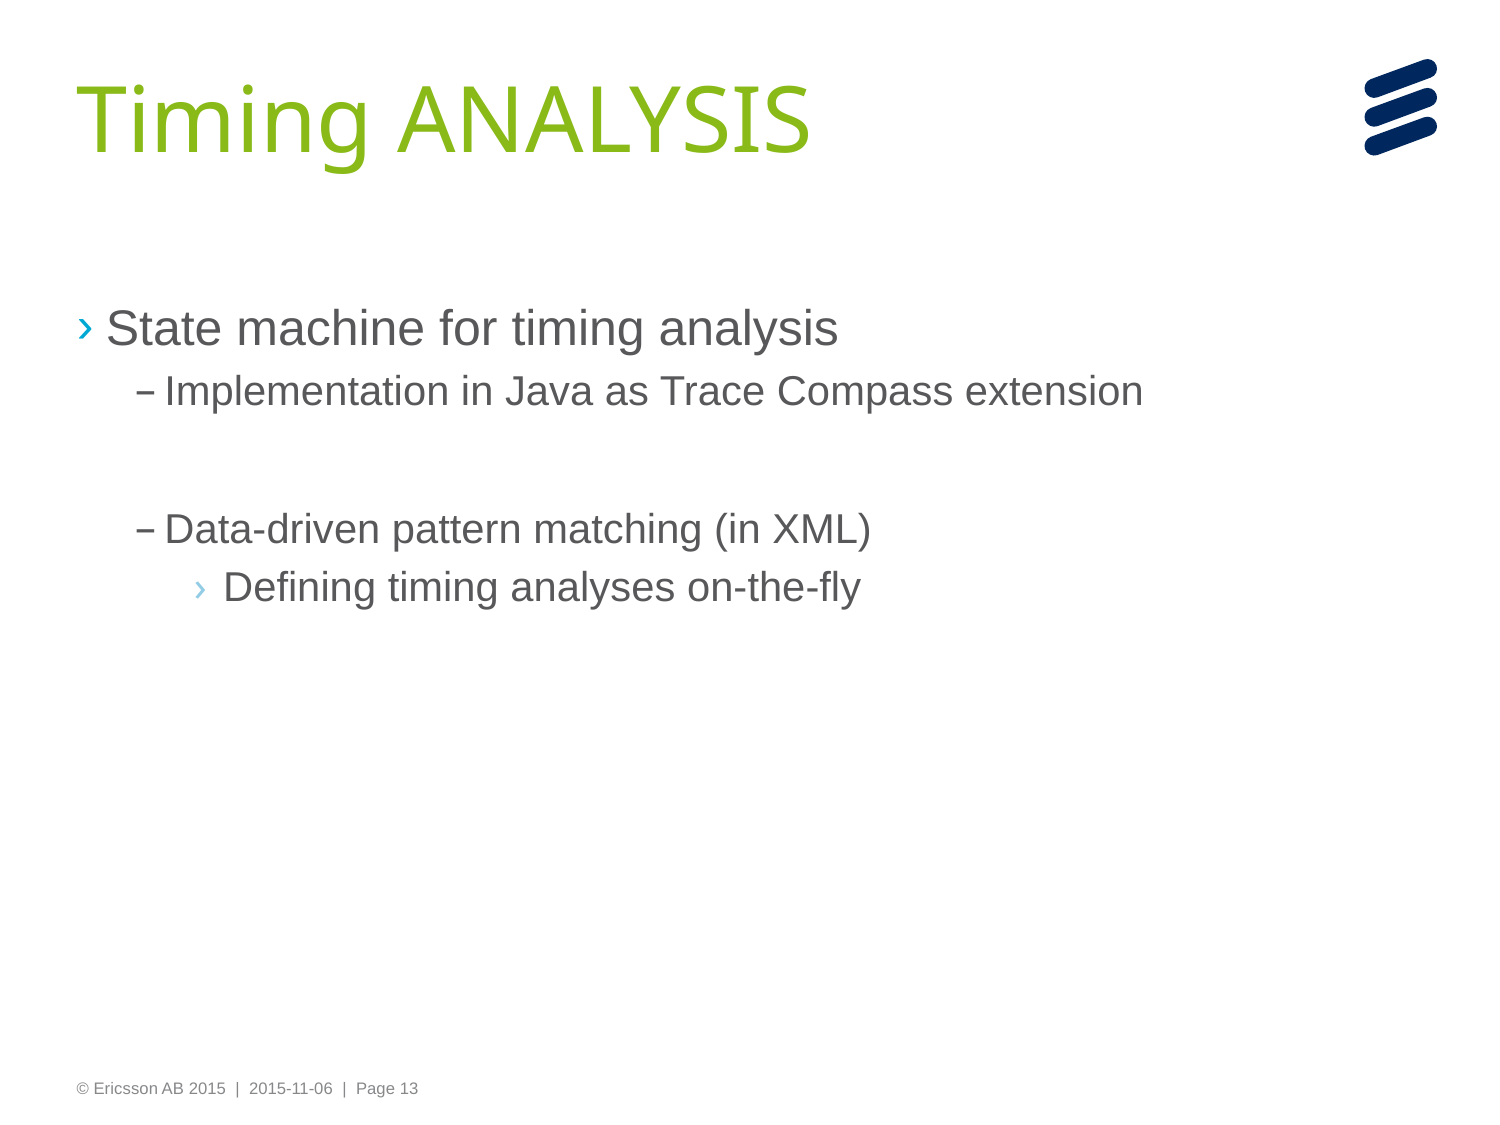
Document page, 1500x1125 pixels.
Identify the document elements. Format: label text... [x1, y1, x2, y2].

title Timing ANALYSIS [64, 39, 1294, 218]
list State machine for timing analysis Implementation in Java as Trace Compass extension Data-driven pattern matching (in XML) Defining timing analyses on-the-fly [65, 295, 1436, 928]
